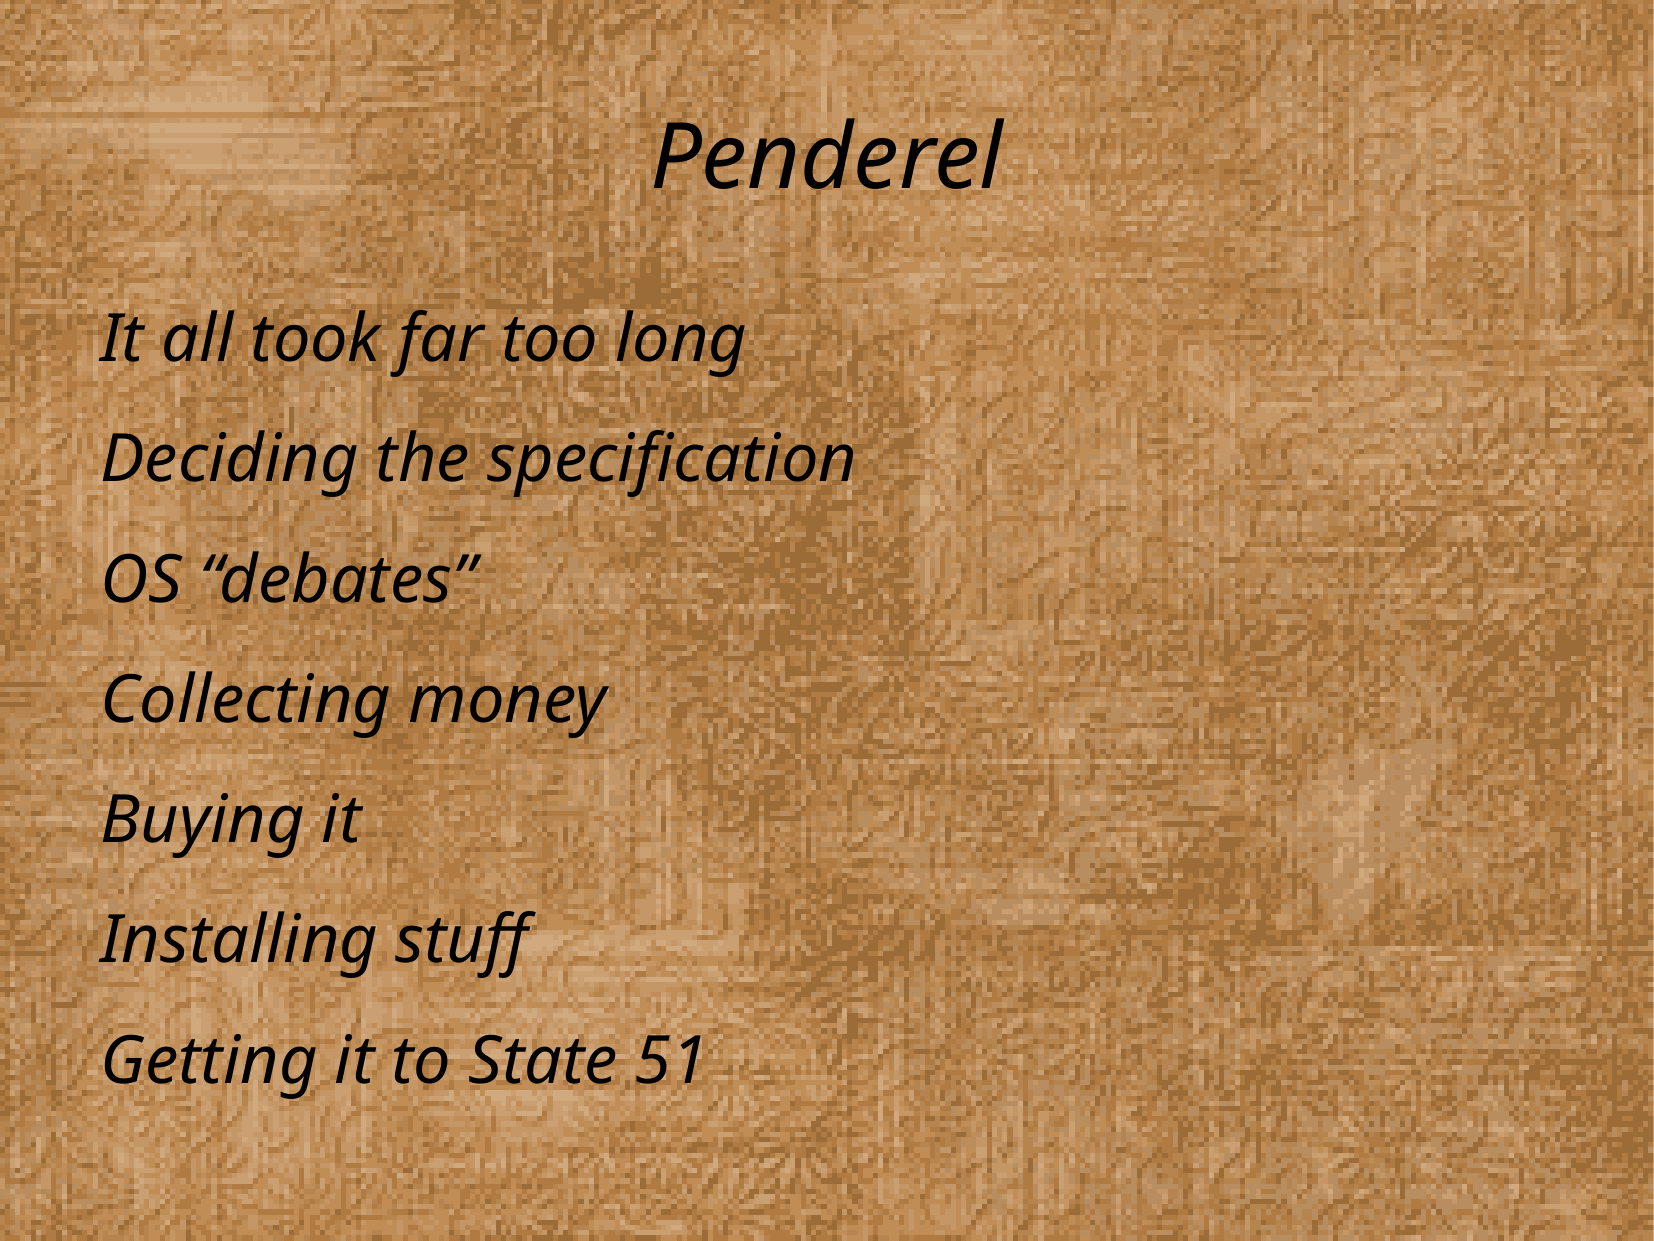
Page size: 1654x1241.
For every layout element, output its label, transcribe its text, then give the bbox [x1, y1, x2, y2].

title Penderel [82, 56, 1571, 250]
picture [0, 0, 1654, 1241]
list It all took far too long Deciding the specification OS “debates” Collecting money Buying it Installing stuff Getting it to State 51 [82, 290, 1571, 1094]
